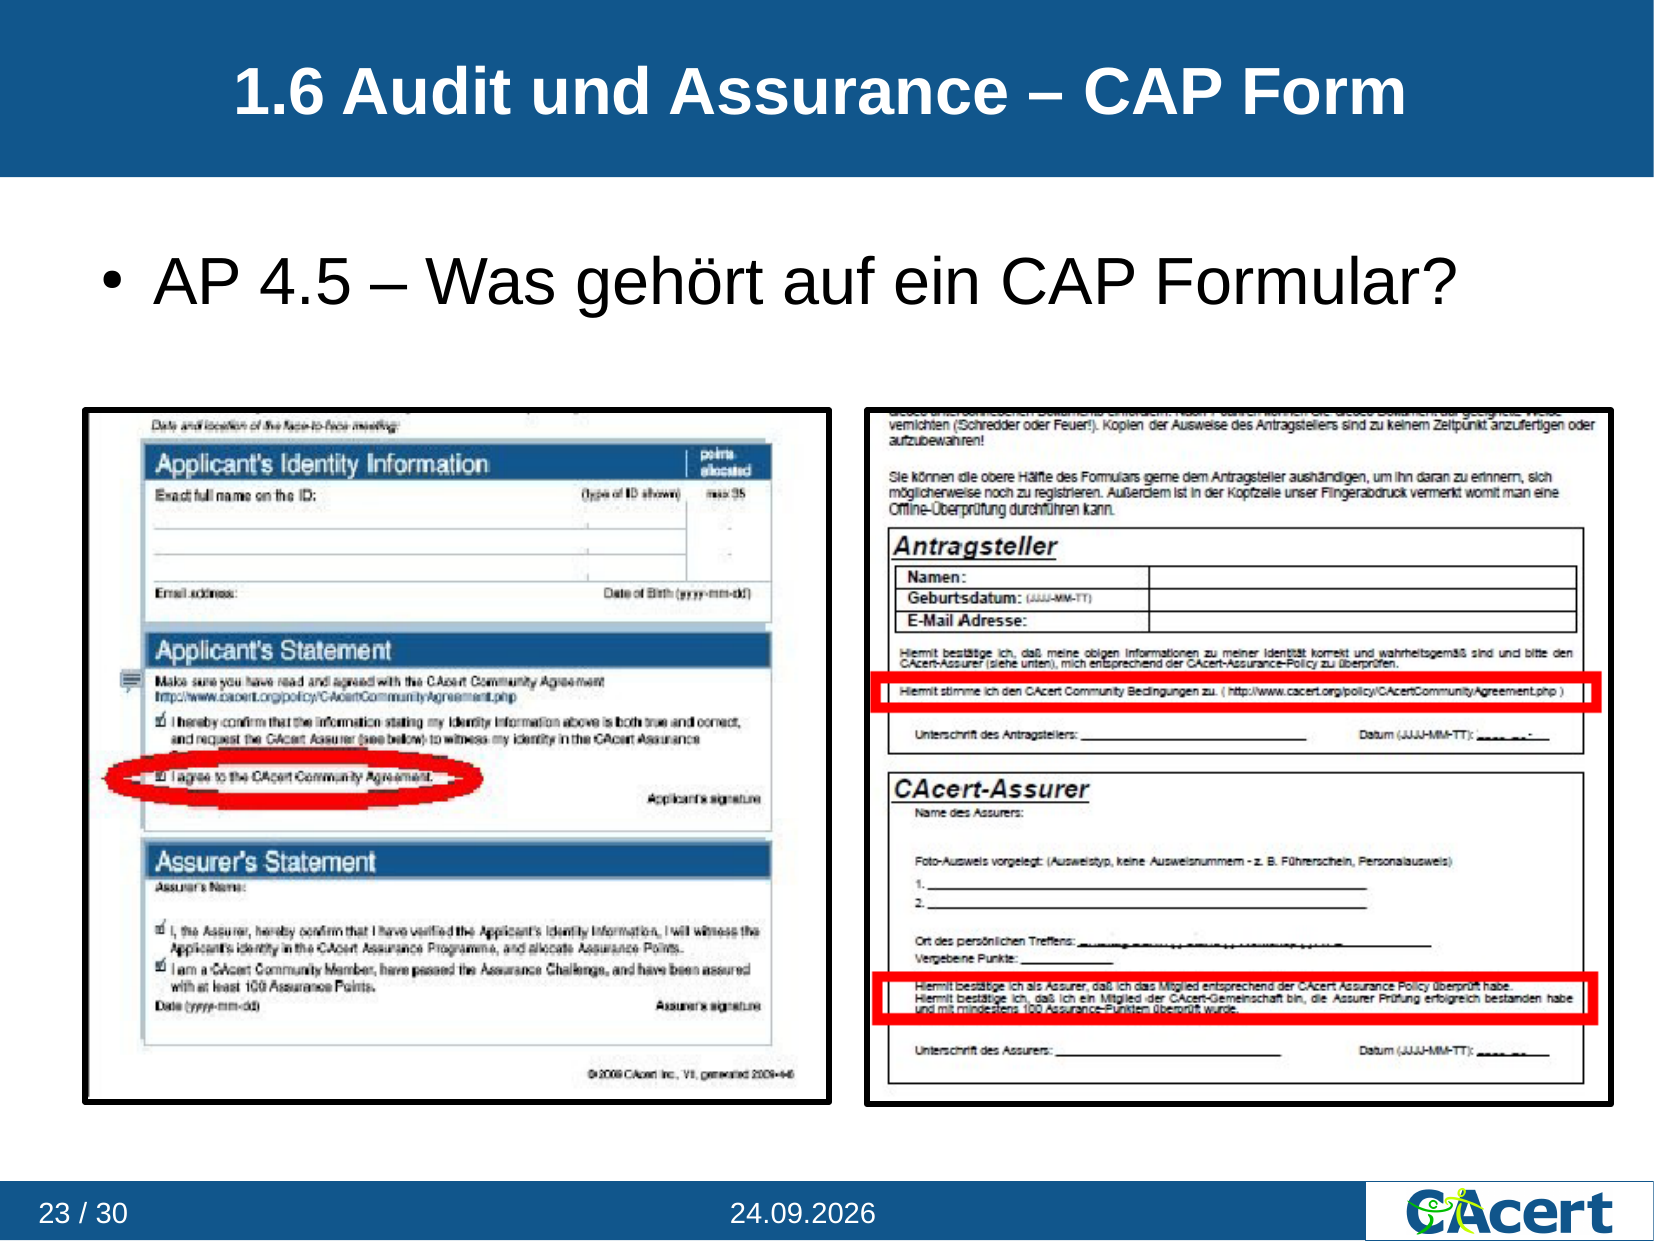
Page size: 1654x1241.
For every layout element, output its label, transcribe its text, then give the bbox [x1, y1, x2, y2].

picture [869, 413, 1609, 1102]
title 1.6 Audit und Assurance – CAP Form [76, 17, 1565, 166]
list AP 4.5 – Was gehört auf ein CAP Formular? [82, 206, 1625, 1065]
picture [88, 413, 827, 1100]
picture [1406, 1187, 1613, 1235]
